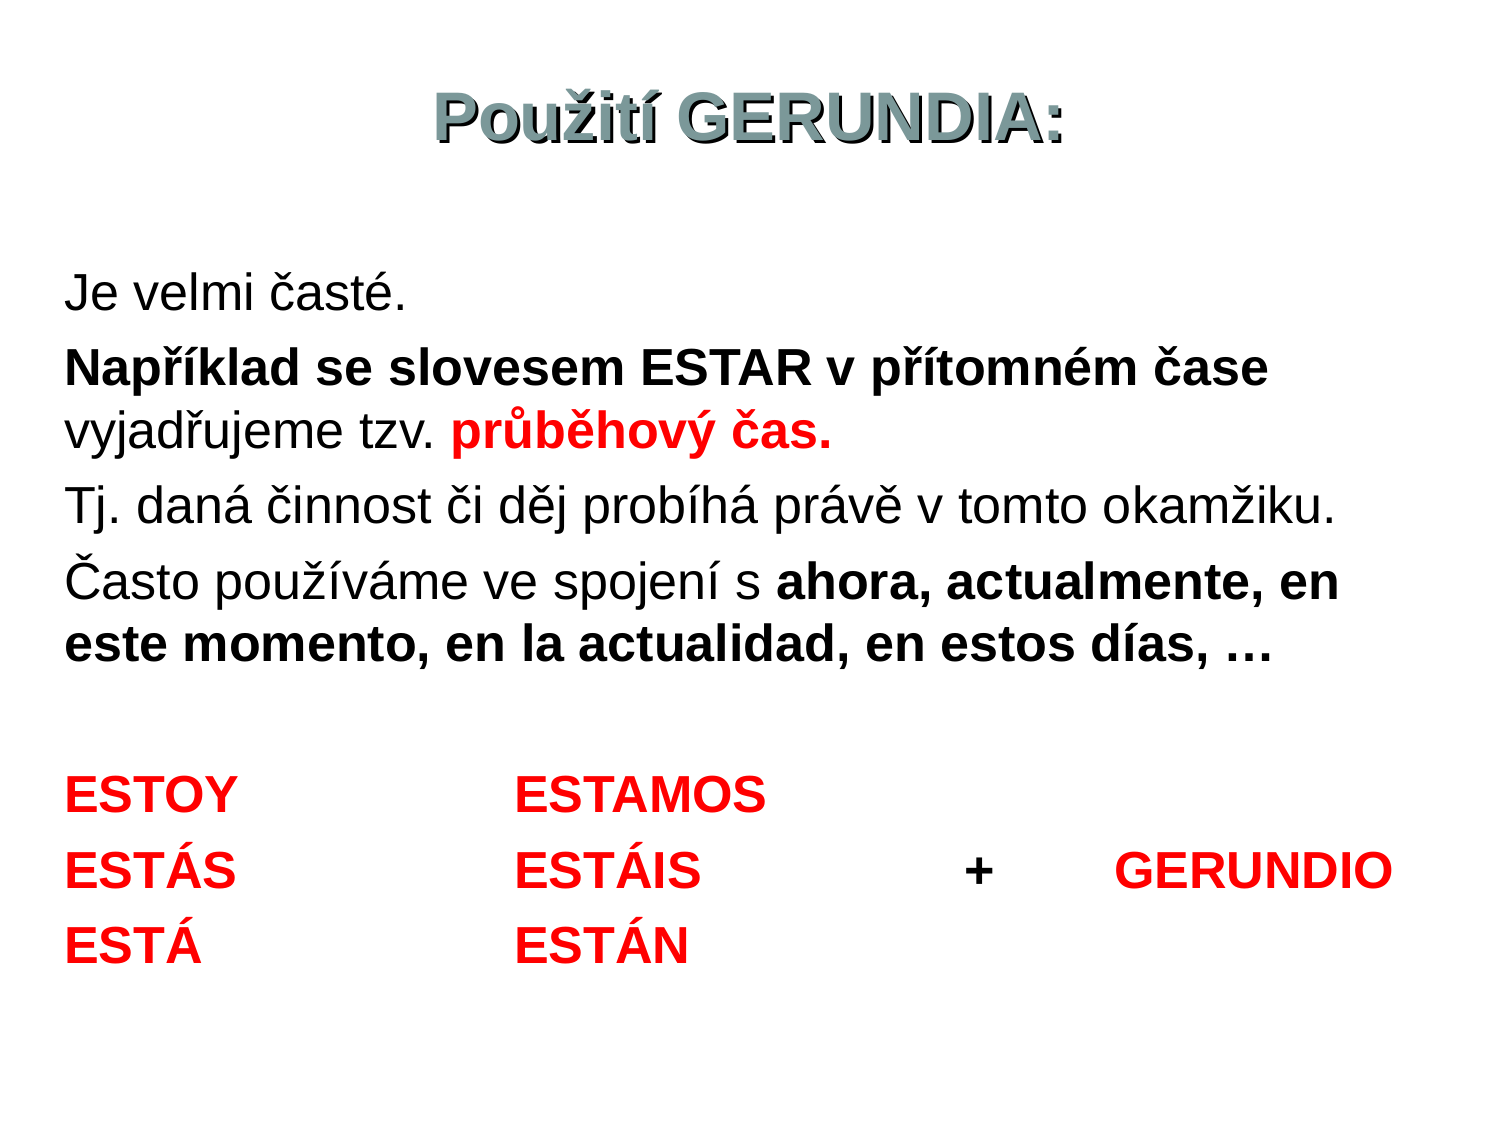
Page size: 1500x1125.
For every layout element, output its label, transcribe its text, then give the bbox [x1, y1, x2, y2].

list Je velmi časté. Například se slovesem ESTAR v přítomném čase vyjadřujeme tzv. průběhový čas. Tj. daná činnost či děj probíhá právě v tomto okamžiku. Často používáme ve spojení s ahora, actualmente, en este momento, en la actualidad, en estos días, … ESTOY ESTAMOS ESTÁS ESTÁIS + GERUNDIO ESTÁ ESTÁN [49, 250, 1445, 1024]
title Použití GERUNDIA: [49, 37, 1450, 162]
